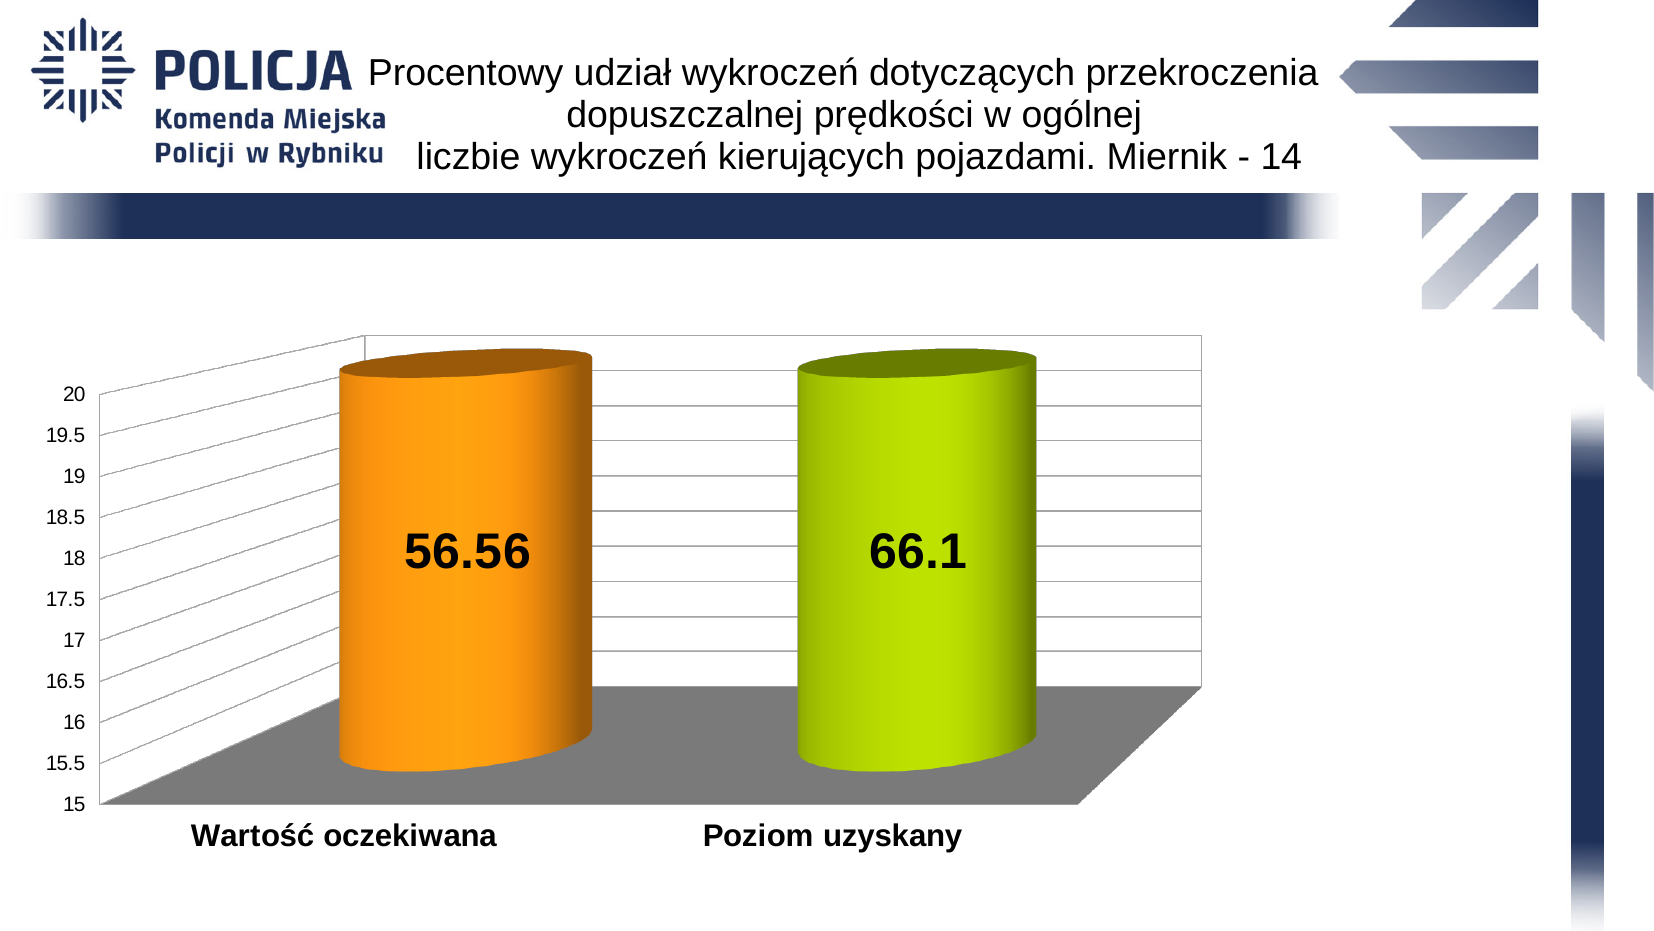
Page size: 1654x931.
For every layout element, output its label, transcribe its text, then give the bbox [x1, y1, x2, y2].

chart [0, 316, 1489, 857]
picture [0, 0, 1654, 931]
title Procentowy udział wykroczeń dotyczących przekroczenia dopuszczalnej prędkości w ogólnej liczbie wykroczeń kierujących pojazdami. Miernik - 14 [82, 37, 1571, 193]
